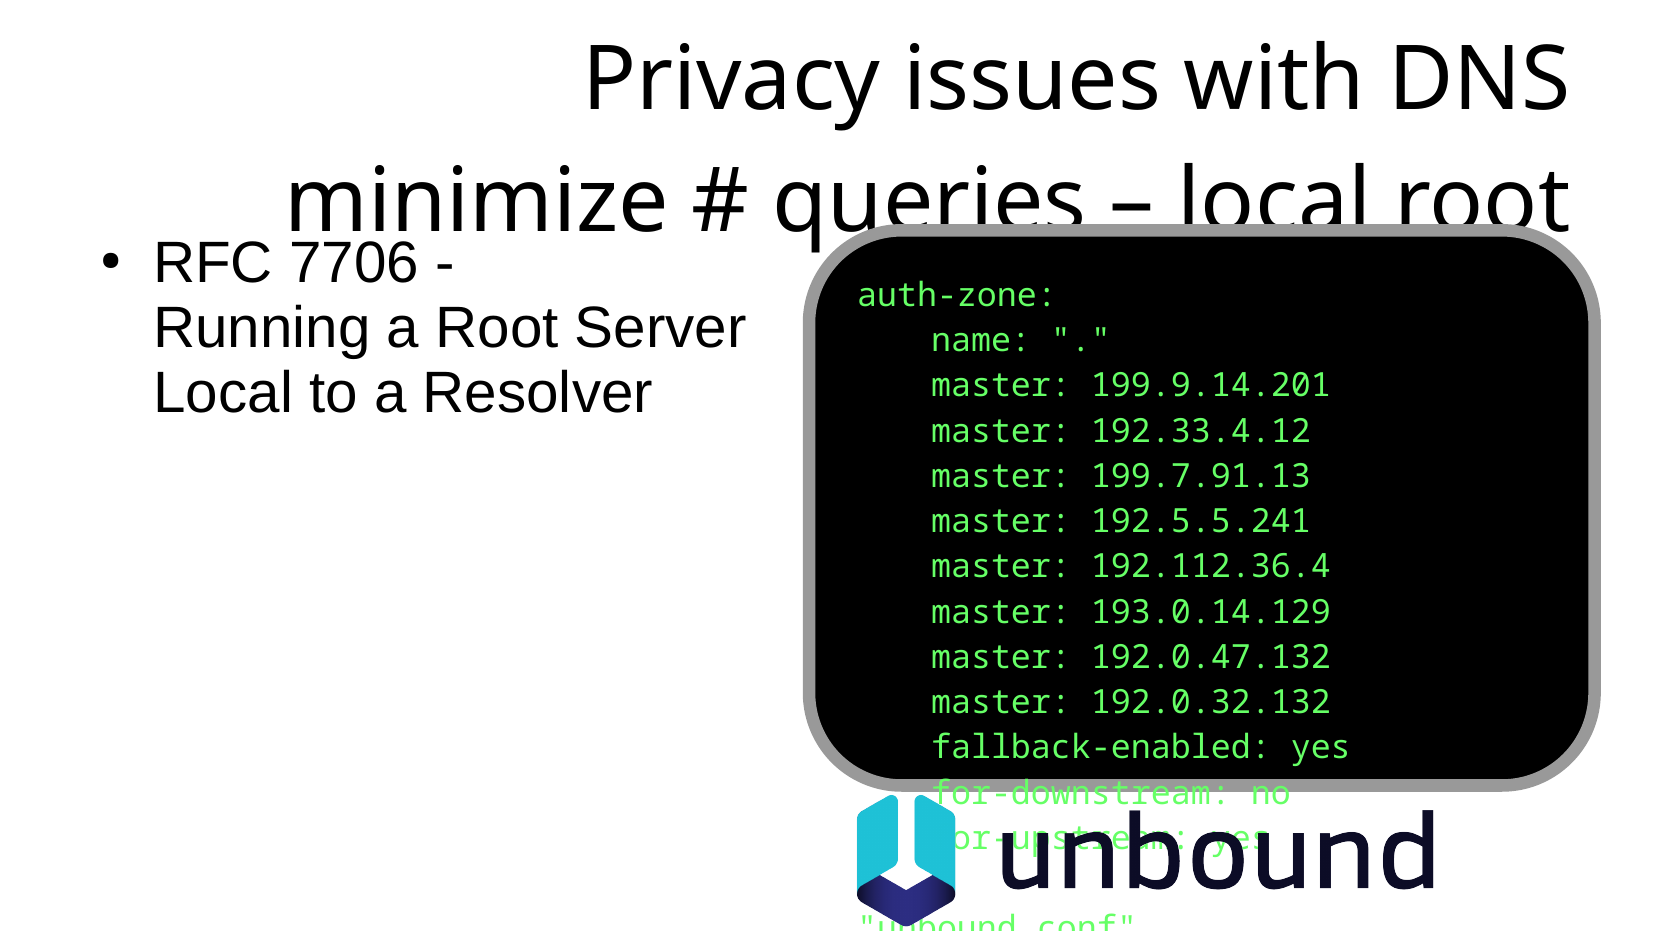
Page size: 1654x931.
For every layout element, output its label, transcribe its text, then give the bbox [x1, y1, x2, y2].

picture [844, 790, 1436, 931]
text_box auth-zone: name: "." master: 199.9.14.201 master: 192.33.4.12 master: 199.7.91.13 master: 192.5.5.241 master: 192.112.36.4 master: 193.0.14.129 master: 192.0.47.132 master: 192.0.32.132 fallback-enabled: yes for-downstream: no for-upstream: yes "unbound.conf" [809, 230, 1595, 786]
list RFC 7706 - Running a Root Server Local to a Resolver [82, 229, 780, 769]
title Privacy issues with DNS minimize # queries – local root [82, 13, 1571, 211]
